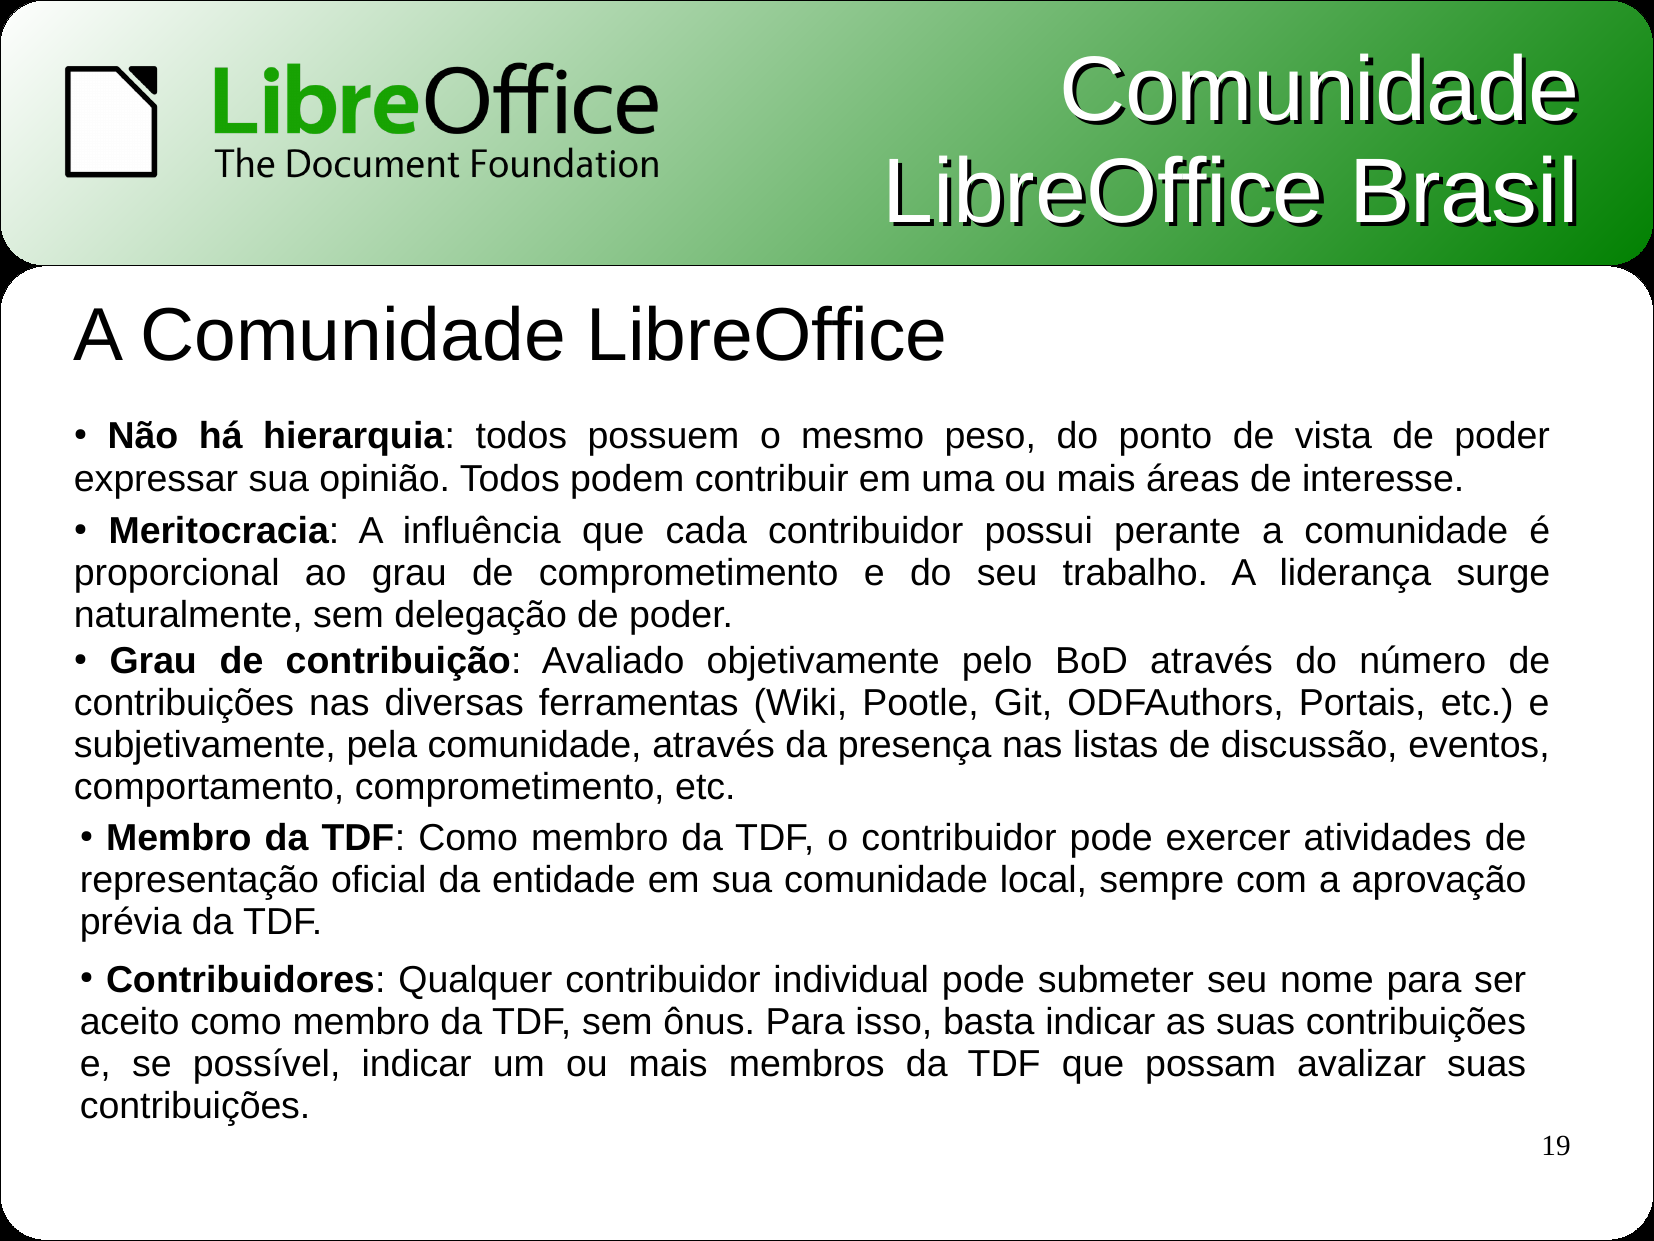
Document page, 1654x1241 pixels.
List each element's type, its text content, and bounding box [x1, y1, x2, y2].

text_box Meritocracia: A influência que cada contribuidor possui perante a comunidade é proporcional ao grau de comprometimento e do seu trabalho. A liderança surge naturalmente, sem delegação de poder. [59, 502, 1566, 643]
text_box Comunidade LibreOffice Brasil [856, 29, 1595, 250]
text_box A Comunidade LibreOffice [59, 285, 1625, 385]
text_box Grau de contribuição: Avaliado objetivamente pelo BoD através do número de contribuições nas diversas ferramentas (Wiki, Pootle, Git, ODFAuthors, Portais, etc.) e subjetivamente, pela comunidade, através da presença nas listas de discussão, eventos, comportamento, comprometimento, etc. [59, 643, 1566, 815]
text_box Não há hierarquia: todos possuem o mesmo peso, do ponto de vista de poder expressar sua opinião. Todos podem contribuir em uma ou mais áreas de interesse. [59, 407, 1566, 502]
text_box Contribuidores: Qualquer contribuidor individual pode submeter seu nome para ser aceito como membro da TDF, sem ônus. Para isso, basta indicar as suas contribuições e, se possível, indicar um ou mais membros da TDF que possam avalizar suas contribuições. [64, 950, 1542, 1134]
text_box Membro da TDF: Como membro da TDF, o contribuidor pode exercer atividades de representação oficial da entidade em sua comunidade local, sempre com a aprovação prévia da TDF. [64, 809, 1542, 950]
picture [29, 36, 702, 207]
